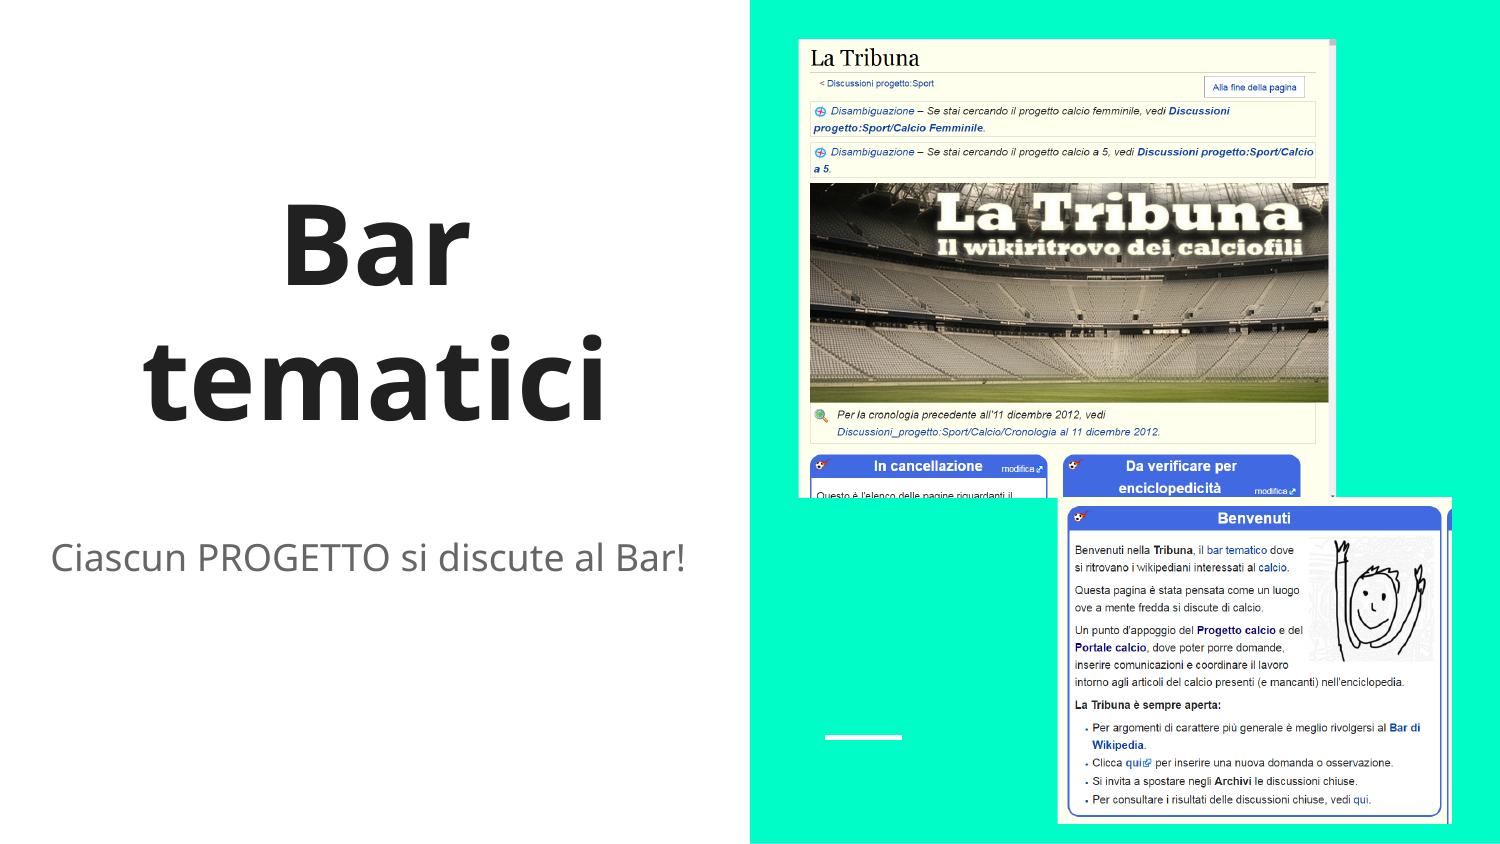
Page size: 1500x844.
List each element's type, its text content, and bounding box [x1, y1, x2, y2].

title Bar tematici [43, 177, 708, 458]
picture [798, 39, 1452, 824]
subtitle Ciascun PROGETTO si discute al Bar! [11, 466, 726, 748]
